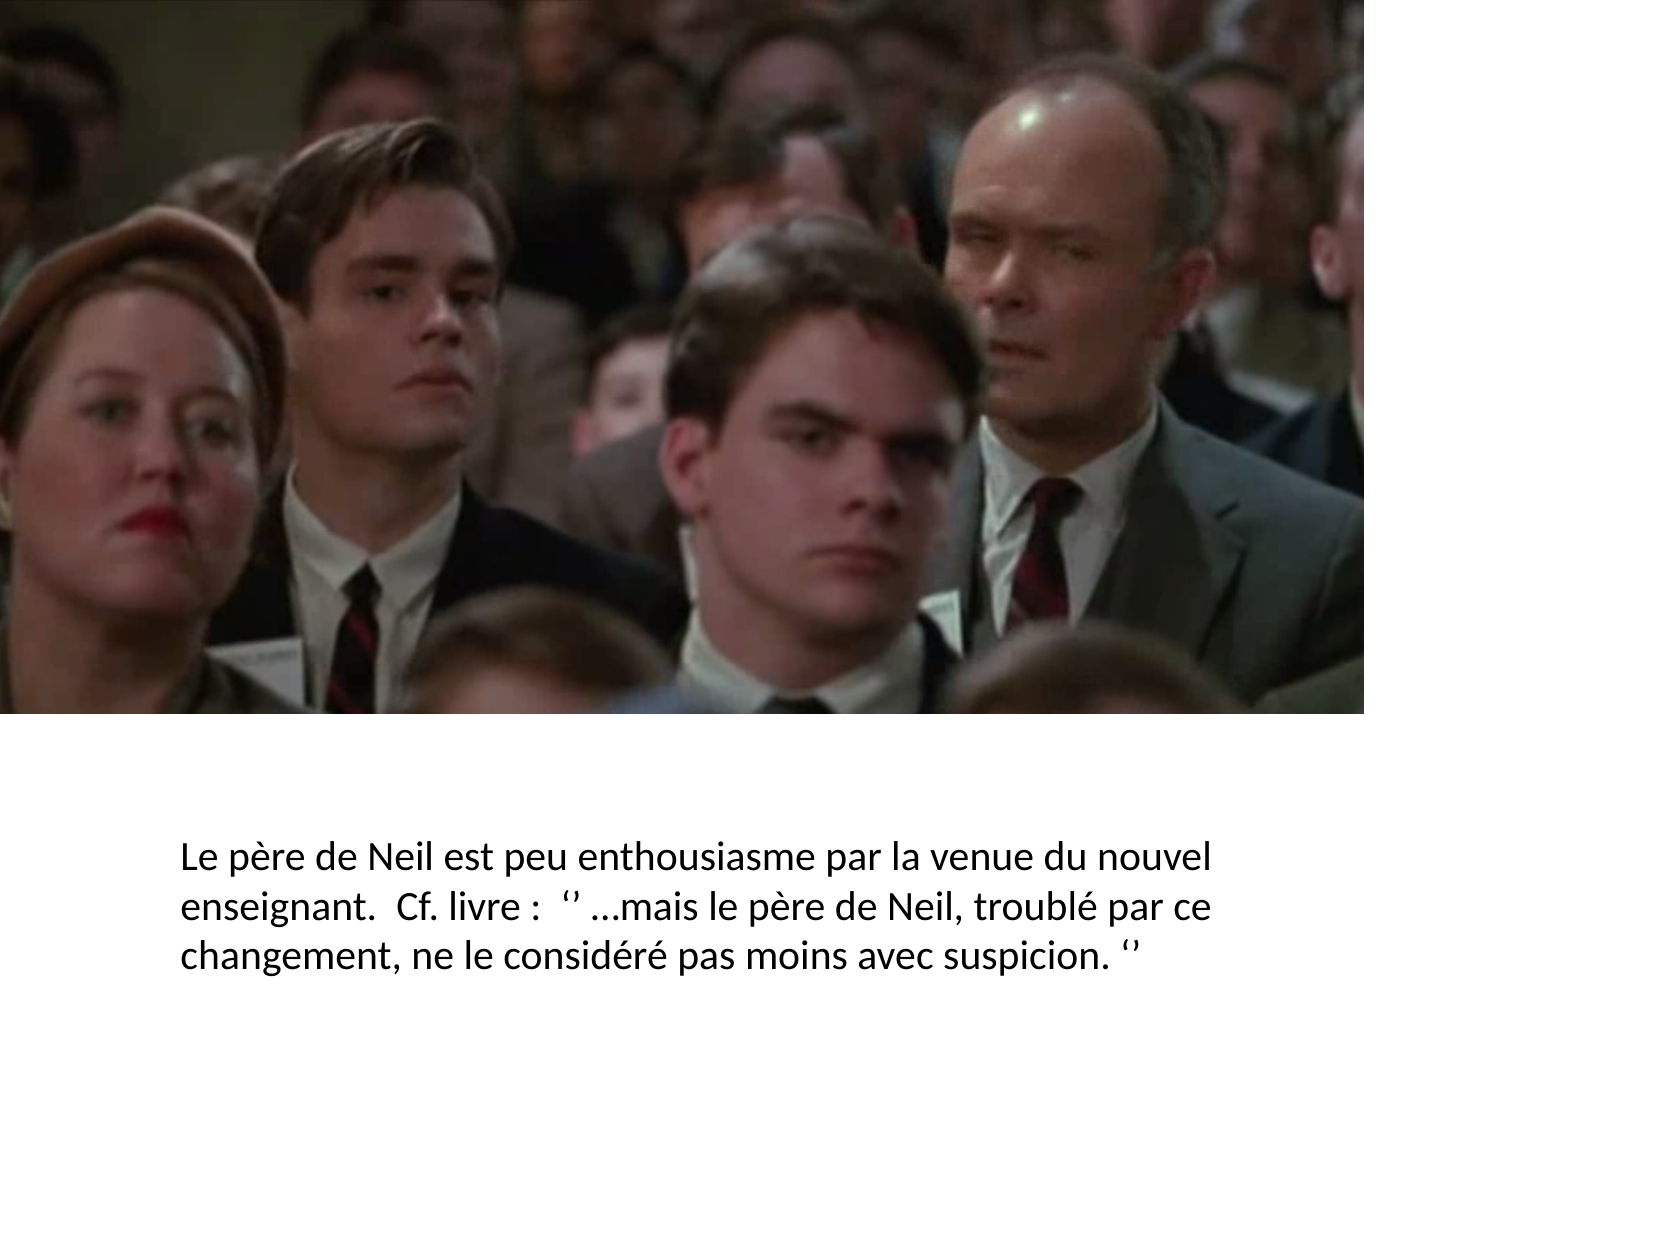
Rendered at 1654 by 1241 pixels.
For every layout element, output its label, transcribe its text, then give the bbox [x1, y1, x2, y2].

picture [0, 0, 1364, 714]
text_box Le père de Neil est peu enthousiasme par la venue du nouvel enseignant. Cf. livre : ‘’ …mais le père de Neil, troublé par ce changement, ne le considéré pas moins avec suspicion. ‘’ [165, 820, 1288, 988]
